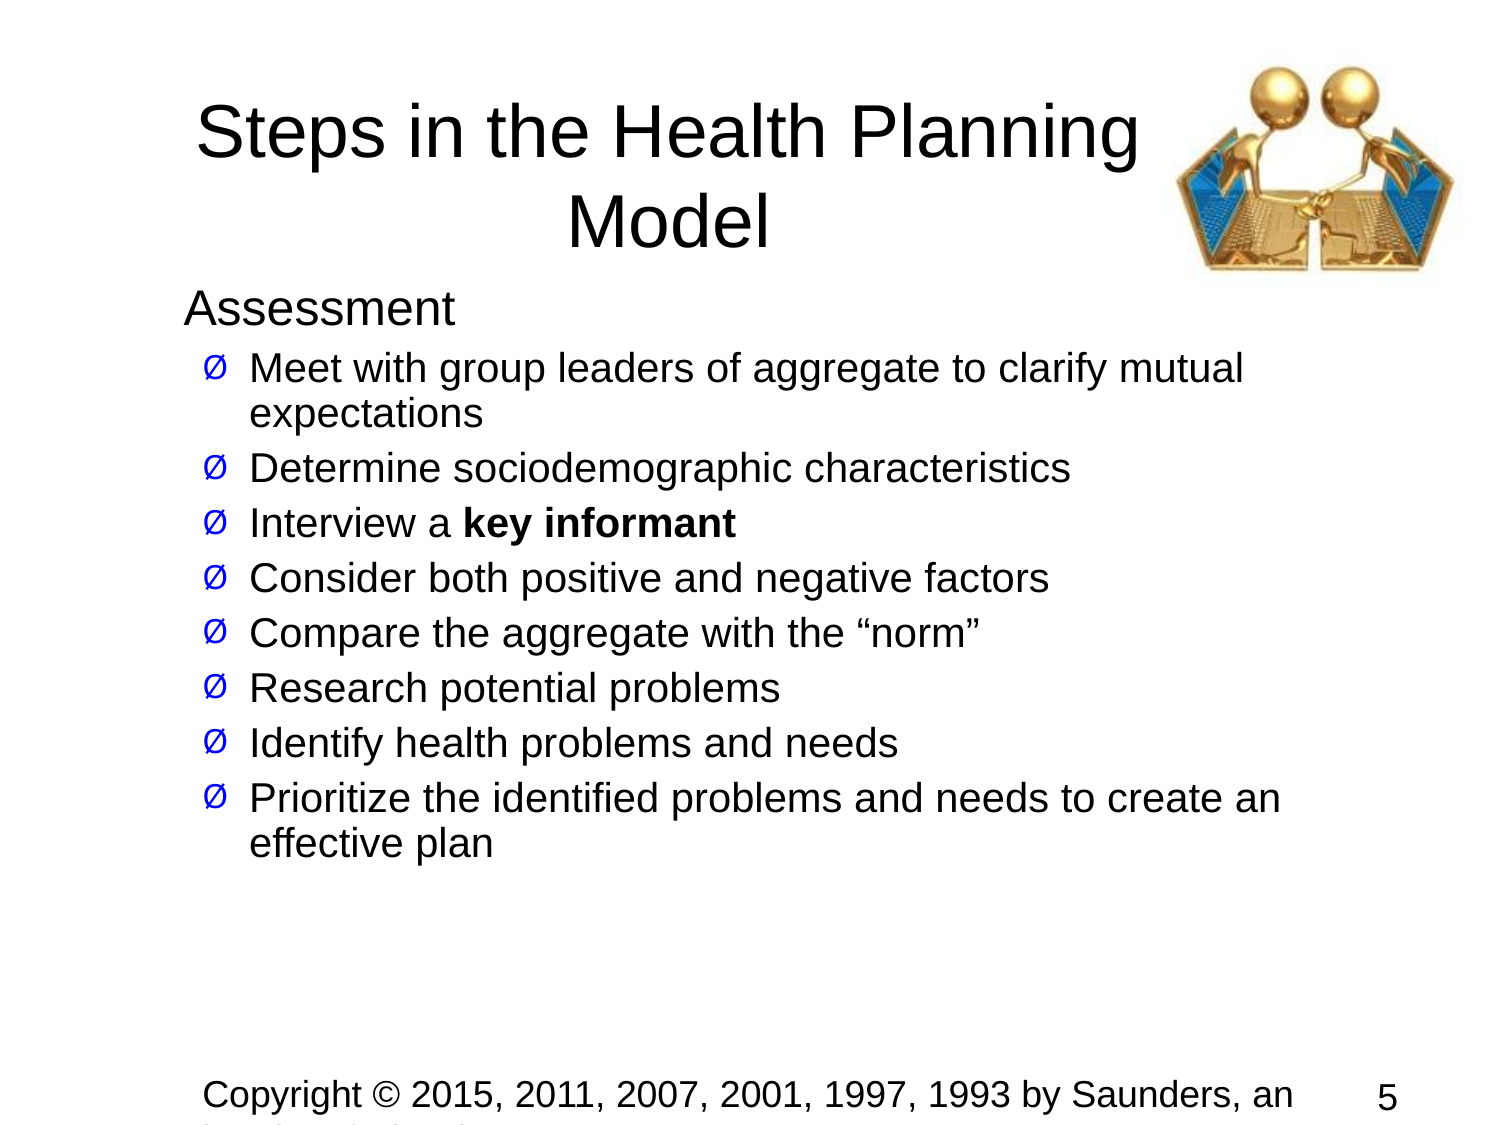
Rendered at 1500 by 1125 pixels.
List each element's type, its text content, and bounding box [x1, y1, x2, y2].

footer Copyright © 2015, 2011, 2007, 2001, 1997, 1993 by Saunders, an imprint of Elsevier Inc. [187, 1062, 1313, 1125]
picture [1163, 38, 1463, 338]
list Assessment Meet with group leaders of aggregate to clarify mutual expectations Determine sociodemographic characteristics Interview a key informant Consider both positive and negative factors Compare the aggregate with the “norm” Research potential problems Identify health problems and needs Prioritize the identified problems and needs to create an effective plan [112, 275, 1388, 1050]
title Steps in the Health Planning Model [112, 75, 1163, 250]
slide_number <number> [1362, 1065, 1463, 1125]
